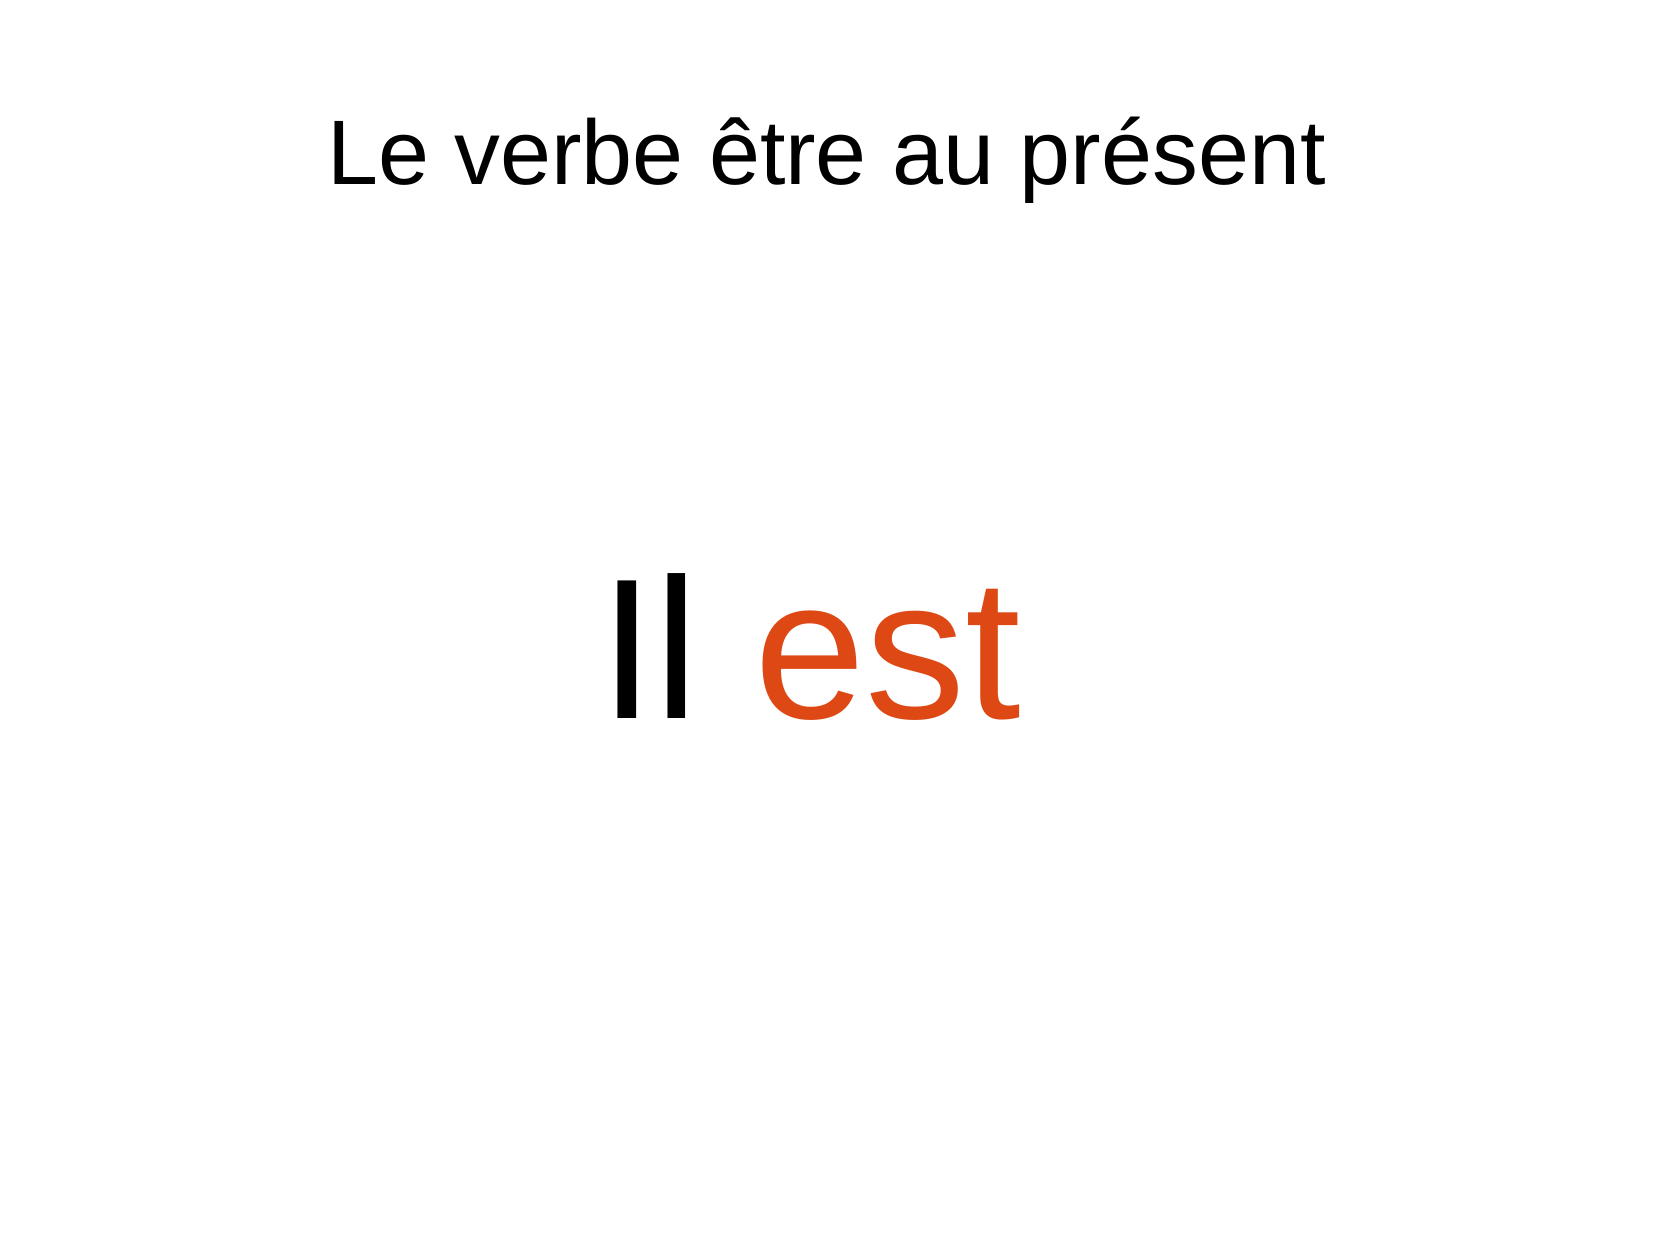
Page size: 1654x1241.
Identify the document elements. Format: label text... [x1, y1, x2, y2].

title Le verbe être au présent [82, 49, 1571, 257]
subtitle Il est [82, 290, 1538, 1010]
